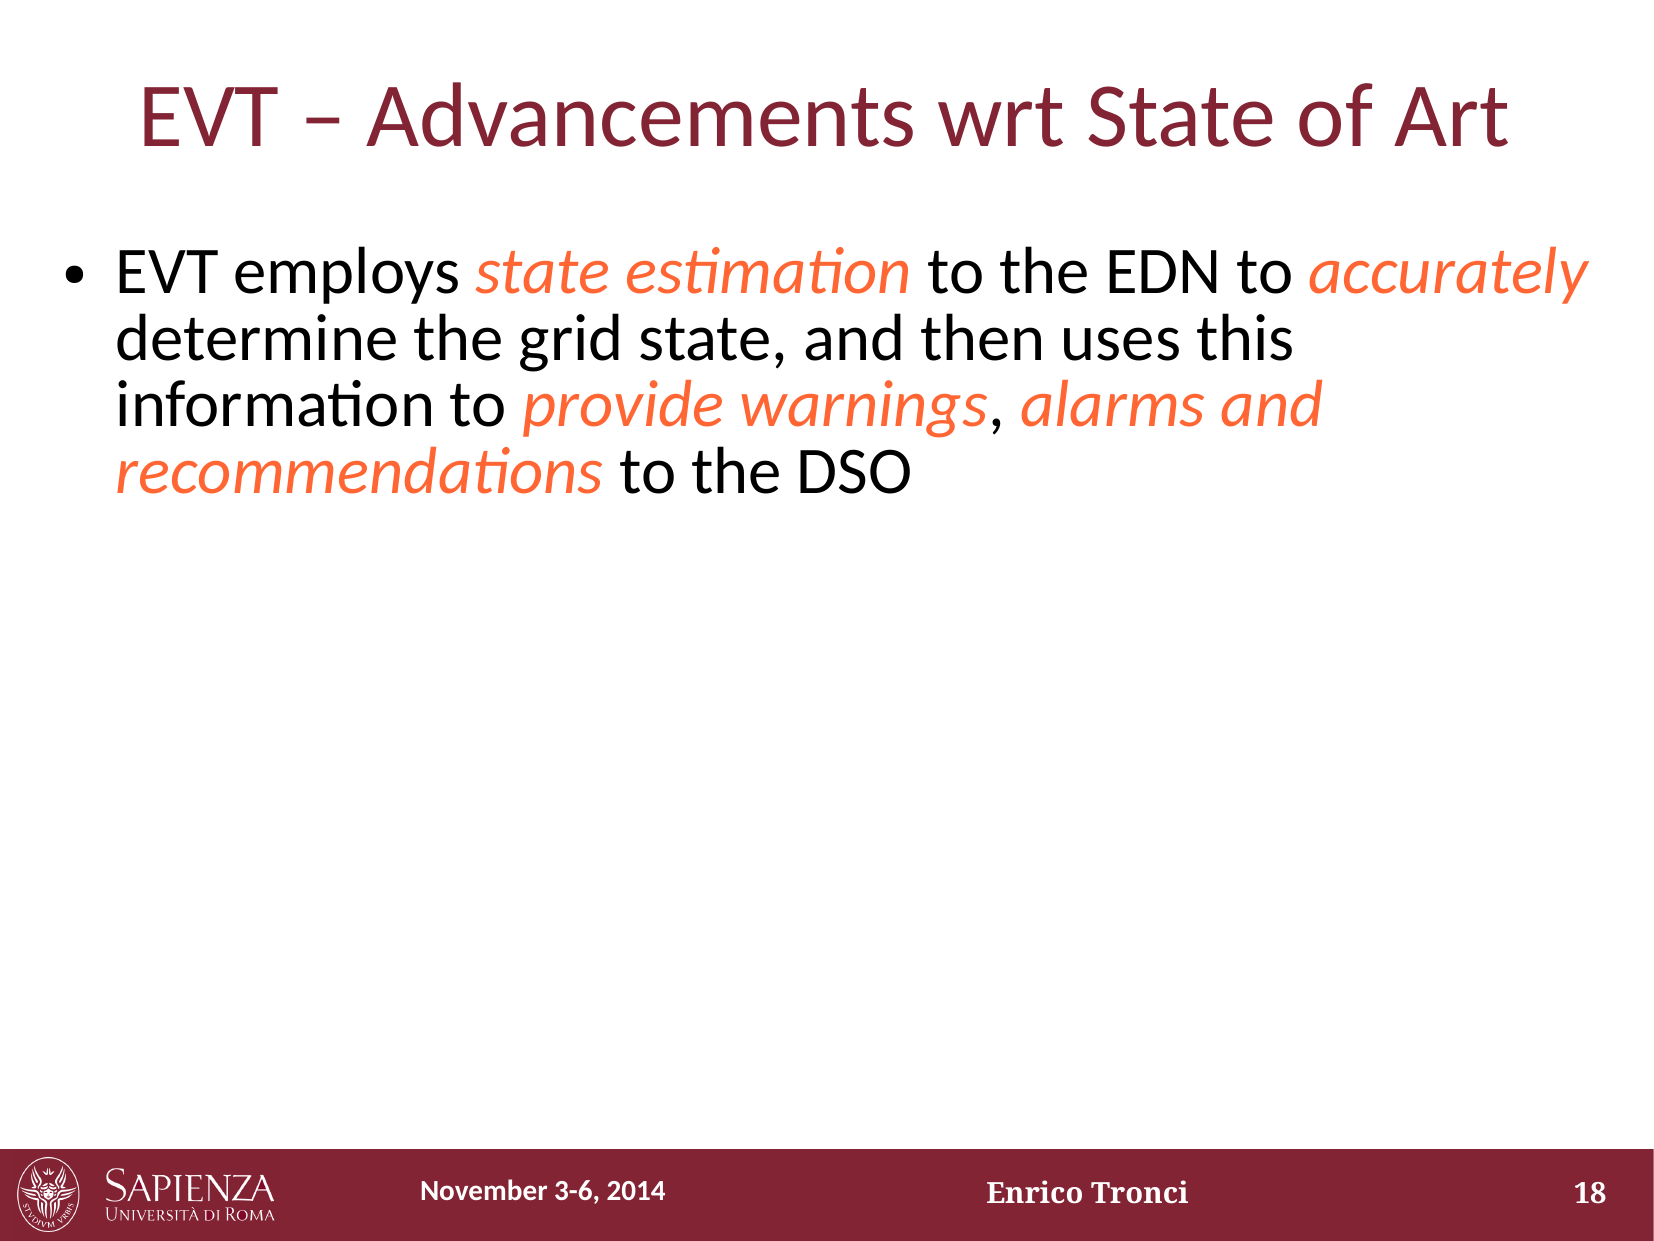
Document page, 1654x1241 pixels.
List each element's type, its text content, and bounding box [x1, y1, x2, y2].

picture [14, 1149, 280, 1241]
list EVT employs state estimation to the EDN to accurately determine the grid state, and then uses this information to provide warnings, alarms and recommendations to the DSO [45, 243, 1606, 1129]
title EVT – Advancements wrt State of Art [45, 16, 1606, 231]
